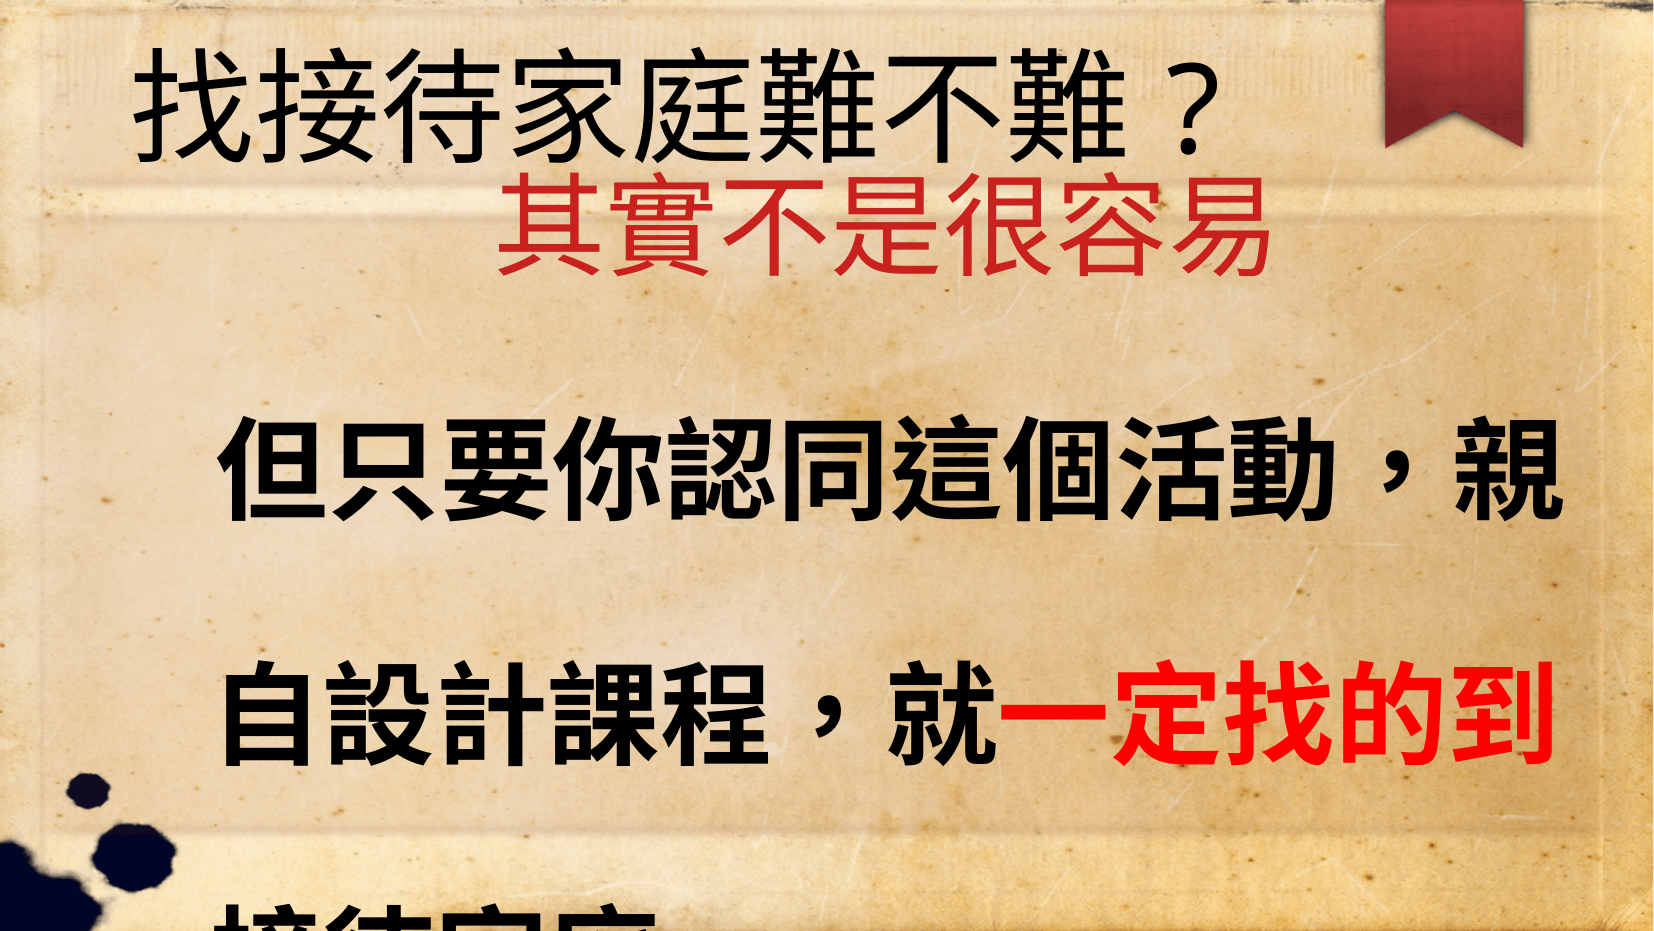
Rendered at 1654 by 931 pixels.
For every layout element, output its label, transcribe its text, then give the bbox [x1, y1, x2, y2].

picture [456, 926, 526, 931]
picture [0, 0, 1654, 931]
title 找接待家庭難不難? [59, 29, 1323, 170]
subtitle 其實不是很容易 但只要你認同這個活動，親自設計課程，就一定找的到接待家庭。 [139, 206, 1595, 882]
picture [274, 926, 294, 931]
